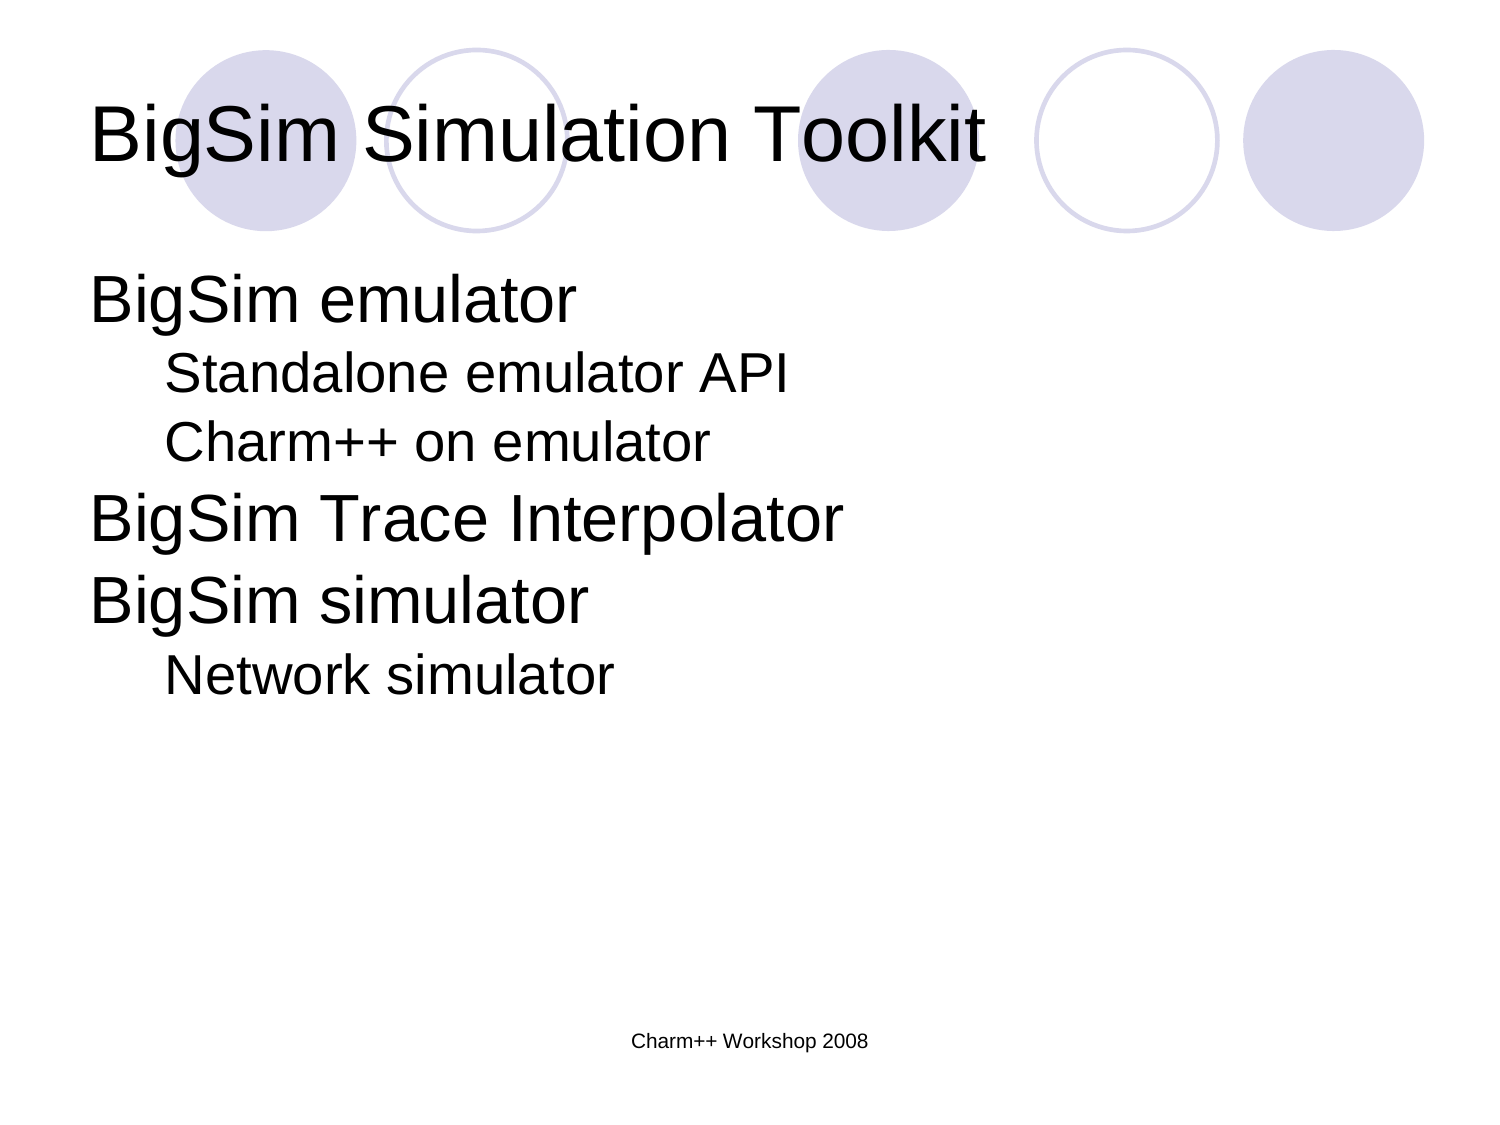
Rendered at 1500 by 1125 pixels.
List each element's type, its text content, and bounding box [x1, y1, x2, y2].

list BigSim emulator Standalone emulator API Charm++ on emulator BigSim Trace Interpolator BigSim simulator Network simulator [75, 262, 1426, 1006]
title BigSim Simulation Toolkit [75, 45, 1426, 233]
